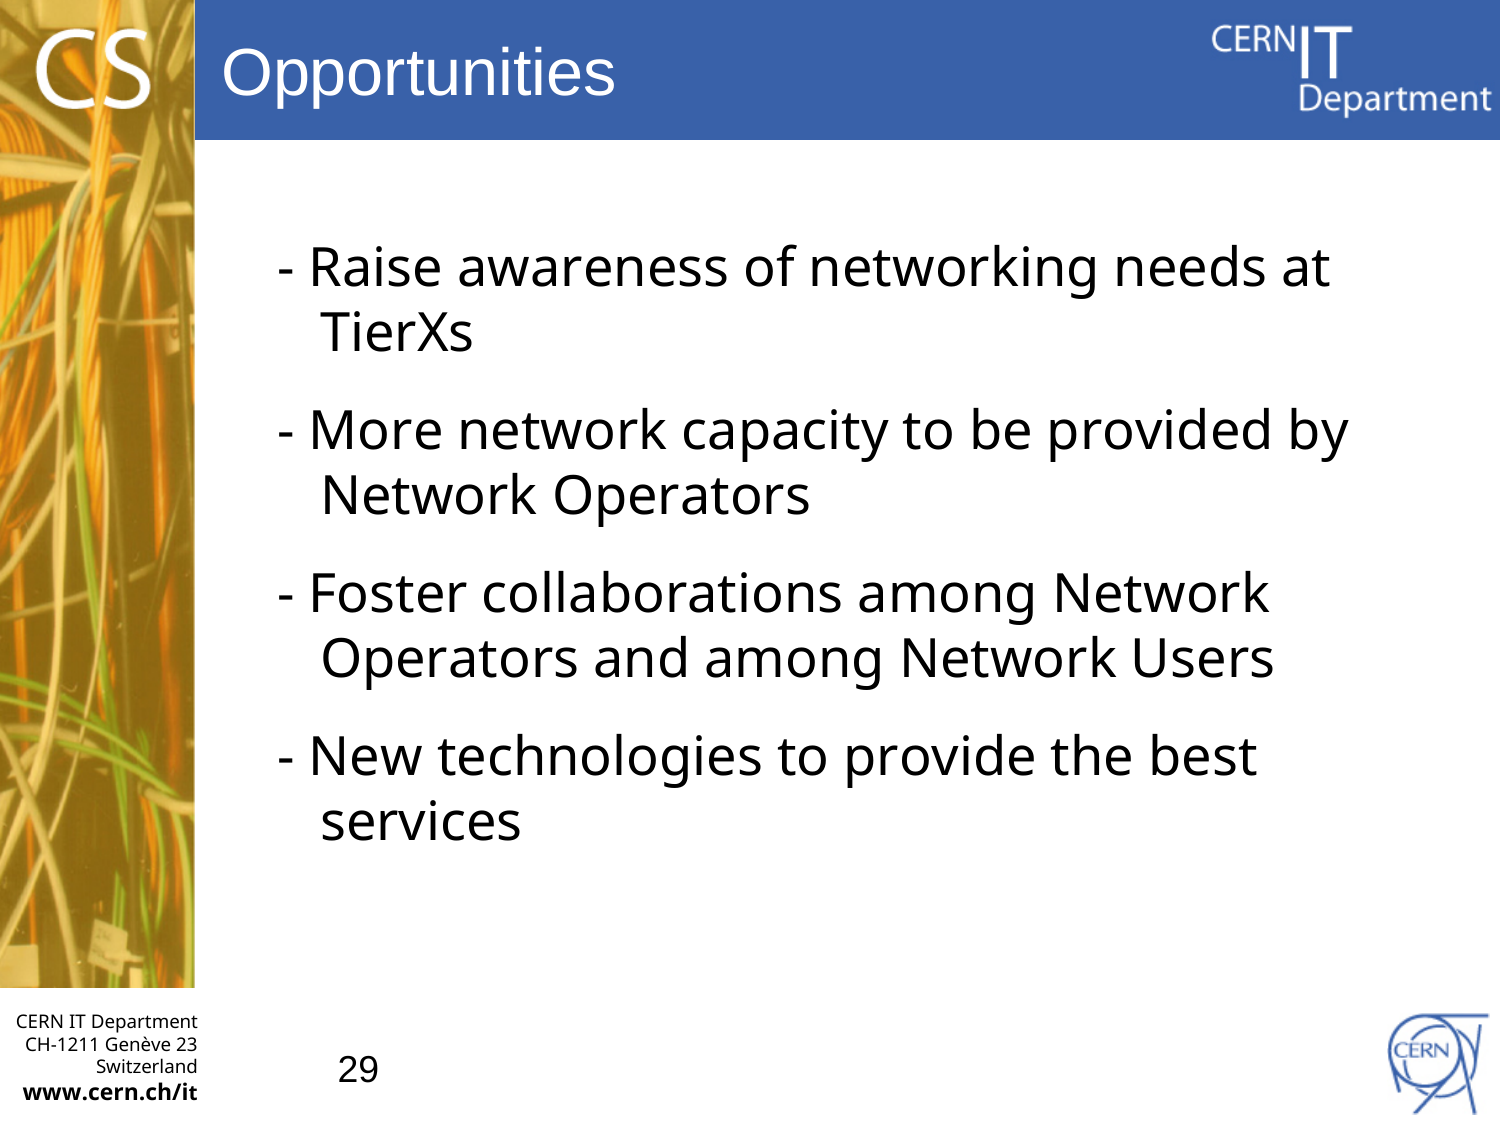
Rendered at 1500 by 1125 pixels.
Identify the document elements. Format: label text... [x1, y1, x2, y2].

text_box - Raise awareness of networking needs at TierXs - More network capacity to be provided by Network Operators - Foster collaborations among Network Operators and among Network Users - New technologies to provide the best services [262, 224, 1429, 958]
title Opportunities [206, 0, 1307, 157]
picture [1387, 1012, 1490, 1115]
picture [1307, 0, 1500, 140]
picture [0, 0, 206, 988]
